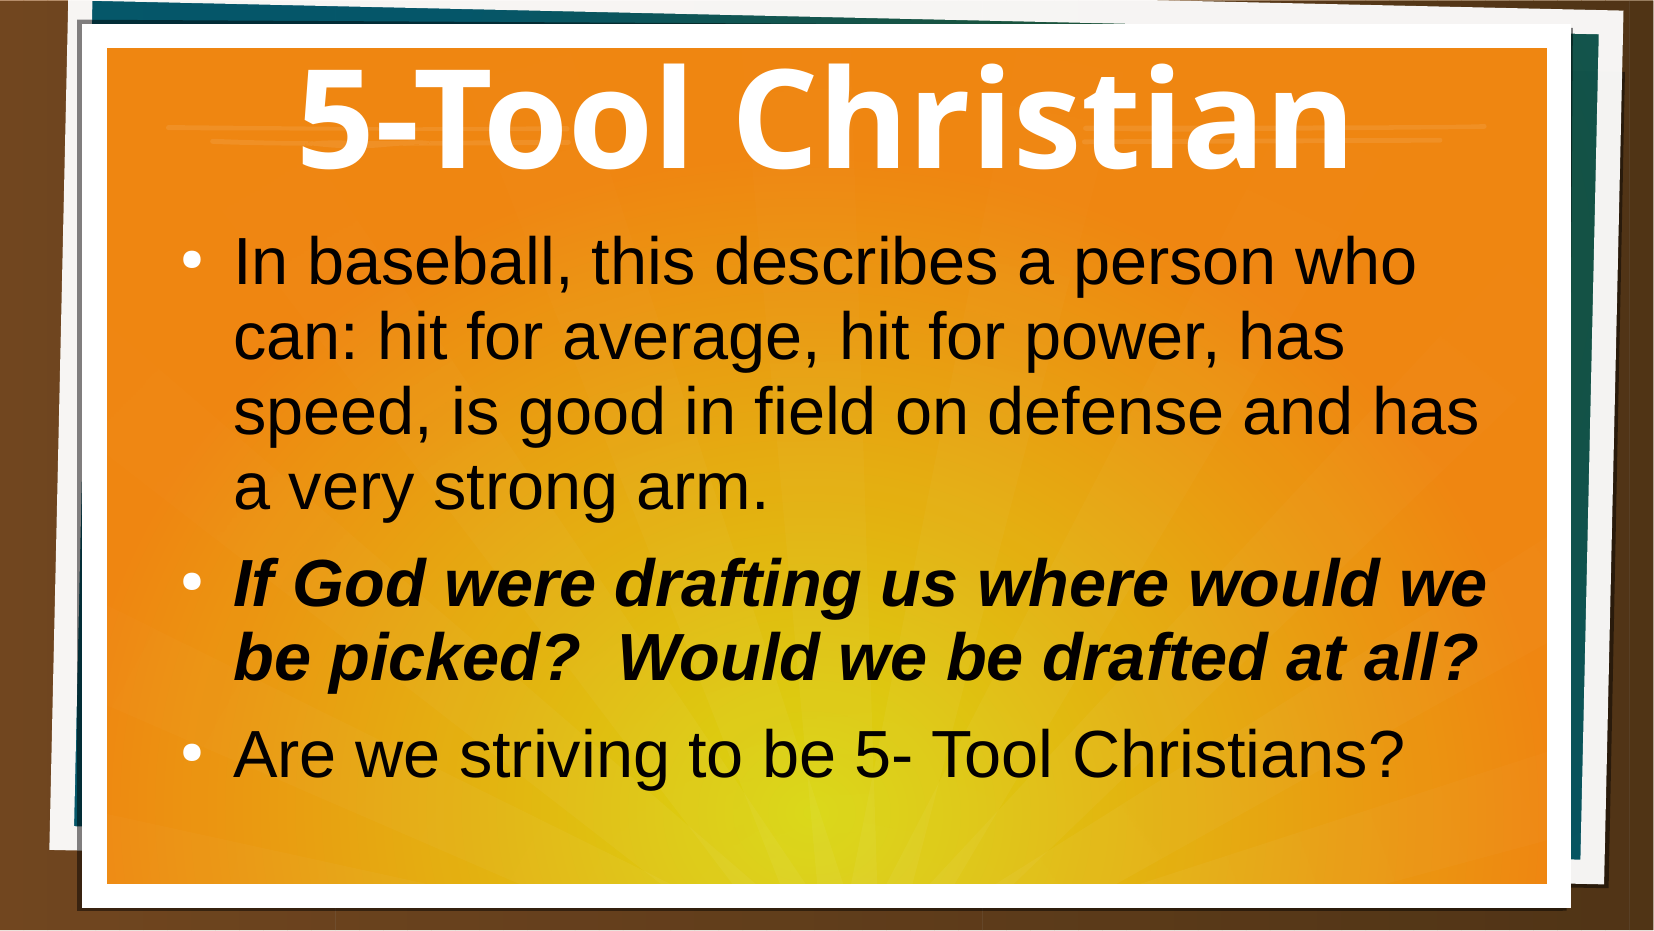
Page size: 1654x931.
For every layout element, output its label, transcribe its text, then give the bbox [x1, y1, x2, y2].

list In baseball, this describes a person who can: hit for average, hit for power, has speed, is good in field on defense and has a very strong arm. If God were drafting us where would we be picked? Would we be drafted at all? Are we striving to be 5- Tool Christians? [162, 224, 1492, 815]
title 5-Tool Christian [82, 37, 1571, 193]
